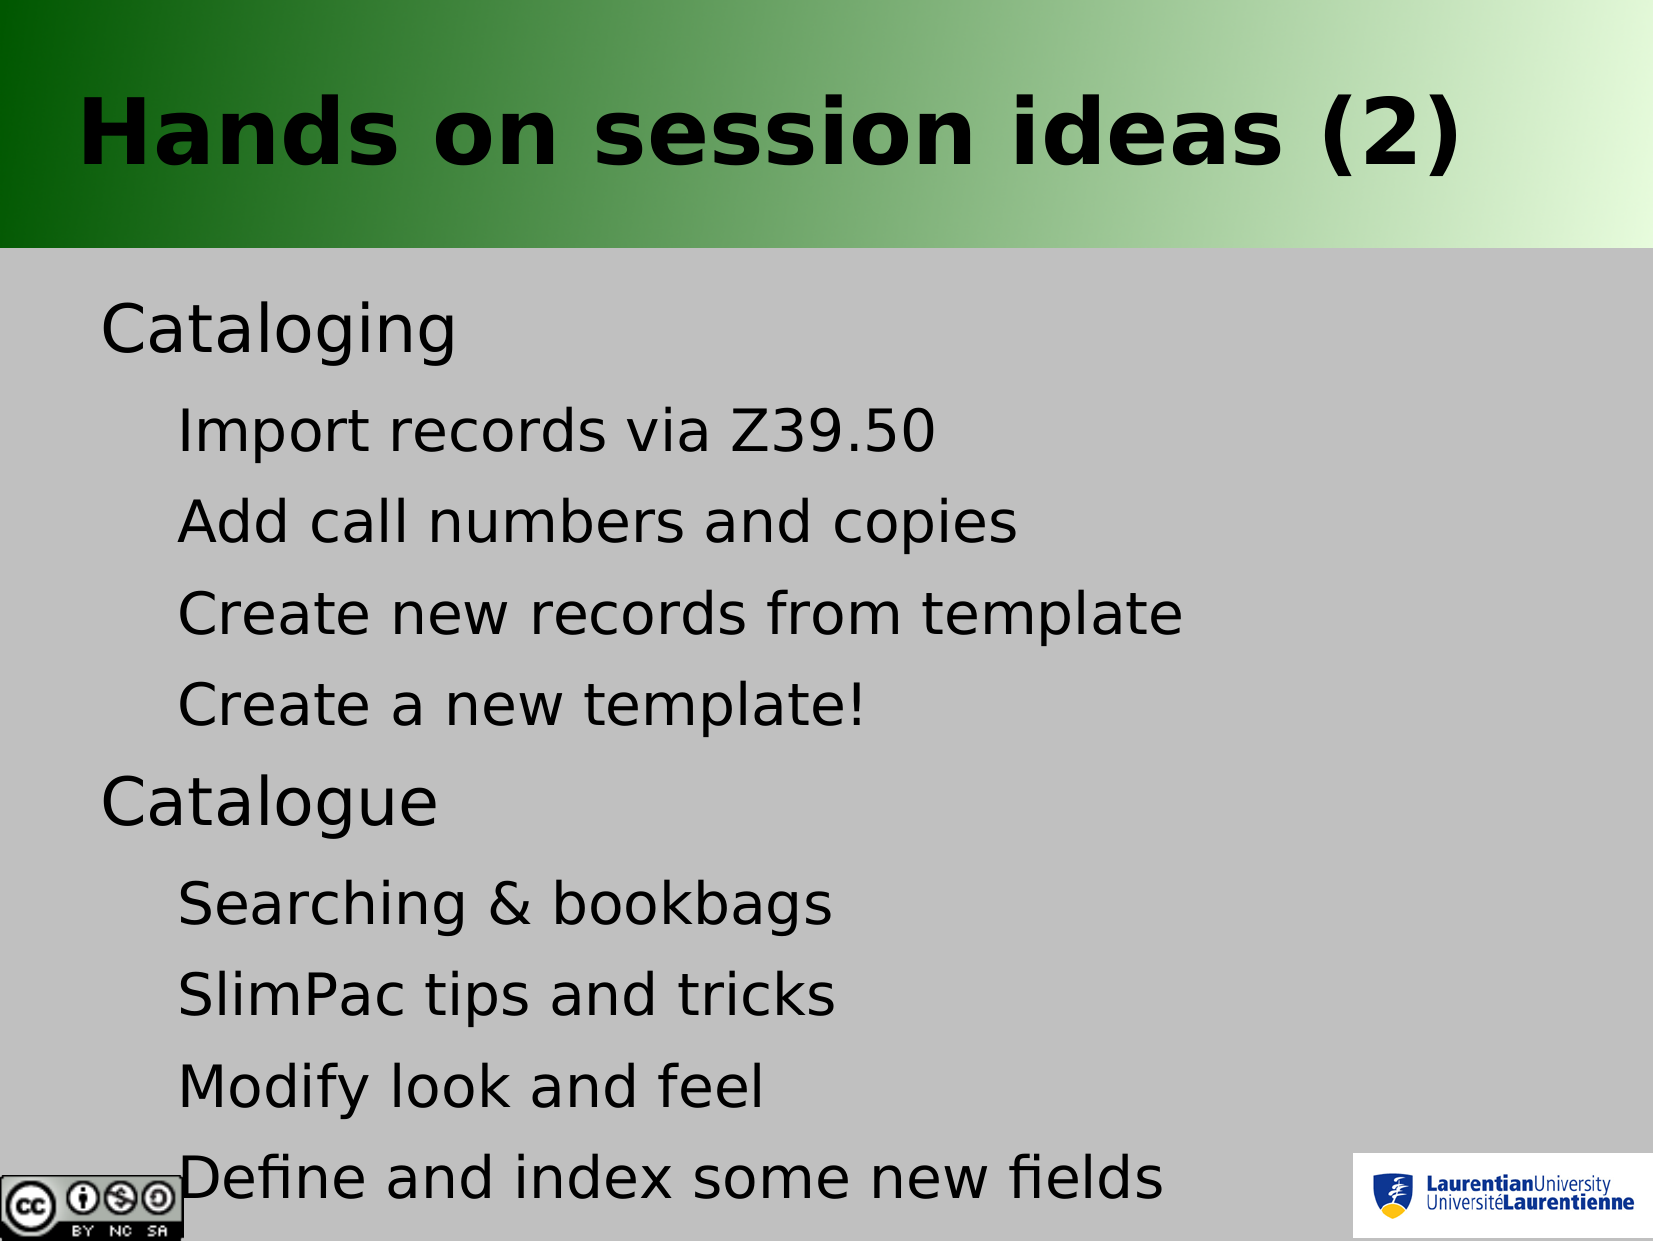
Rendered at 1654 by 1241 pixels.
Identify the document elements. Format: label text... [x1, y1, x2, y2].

picture [1353, 1153, 1653, 1238]
title Hands on session ideas (2) [76, 36, 1565, 229]
picture [0, 0, 1653, 248]
picture [0, 1175, 184, 1241]
list Cataloging Import records via Z39.50 Add call numbers and copies Create new records from template Create a new template! Catalogue Searching & bookbags SlimPac tips and tricks Modify look and feel Define and index some new fields [82, 290, 1571, 1213]
